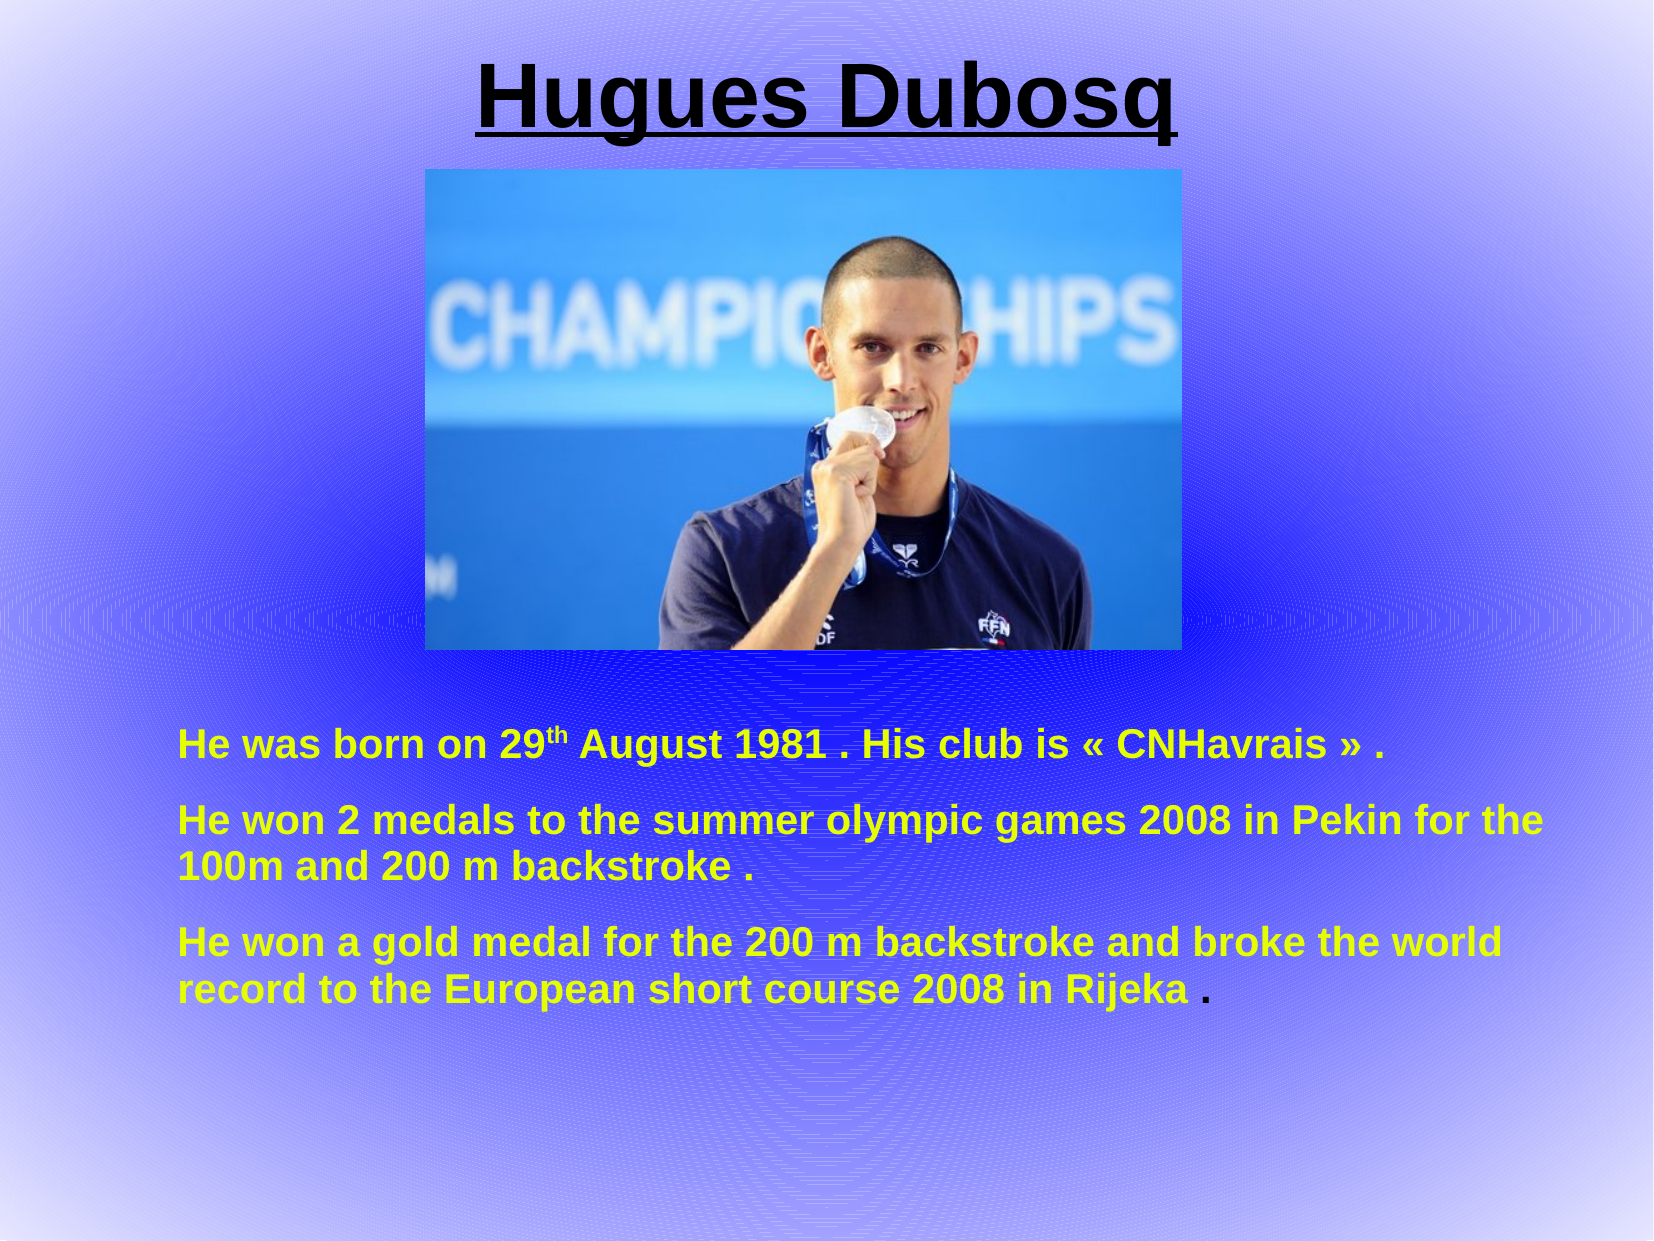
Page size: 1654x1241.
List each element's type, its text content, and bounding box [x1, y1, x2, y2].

title Hugues Dubosq [82, 44, 1571, 147]
list He was born on 29th August 1981 . His club is « CNHavrais » . He won 2 medals to the summer olympic games 2008 in Pekin for the 100m and 200 m backstroke . He won a gold medal for the 200 m backstroke and broke the world record to the European short course 2008 in Rijeka . [106, 720, 1595, 1111]
picture [425, 169, 1182, 650]
